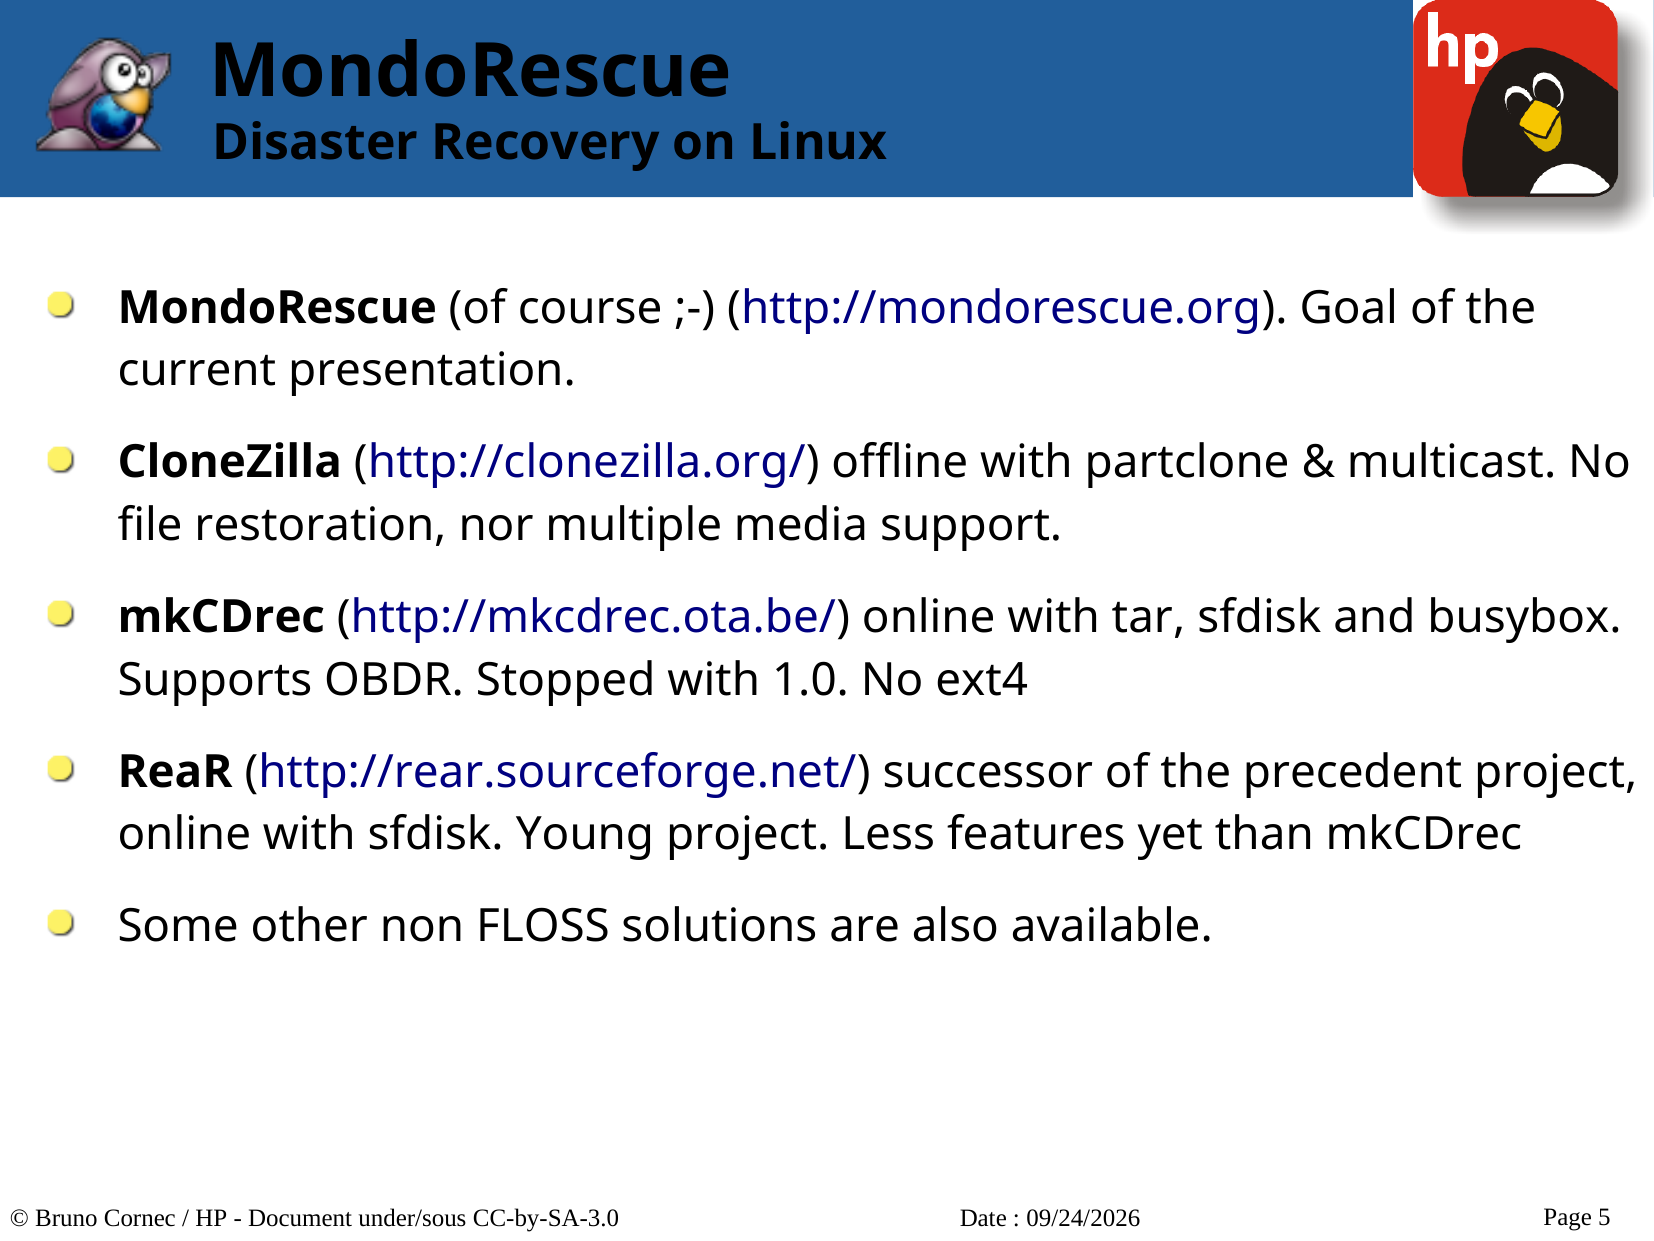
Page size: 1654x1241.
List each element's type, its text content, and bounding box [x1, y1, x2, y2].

list MondoRescue (of course ;-) (http://mondorescue.org). Goal of the current presentation. CloneZilla (http://clonezilla.org/) offline with partclone & multicast. No file restoration, nor multiple media support. mkCDrec (http://mkcdrec.ota.be/) online with tar, sfdisk and busybox. Supports OBDR. Stopped with 1.0. No ext4 ReaR (http://rear.sourceforge.net/) successor of the precedent project, online with sfdisk. Young project. Less features yet than mkCDrec Some other non FLOSS solutions are also available. [34, 274, 1654, 1226]
picture [1413, 0, 1654, 235]
title Disaster Recovery on Linux [212, 38, 1202, 247]
picture [0, 0, 211, 199]
